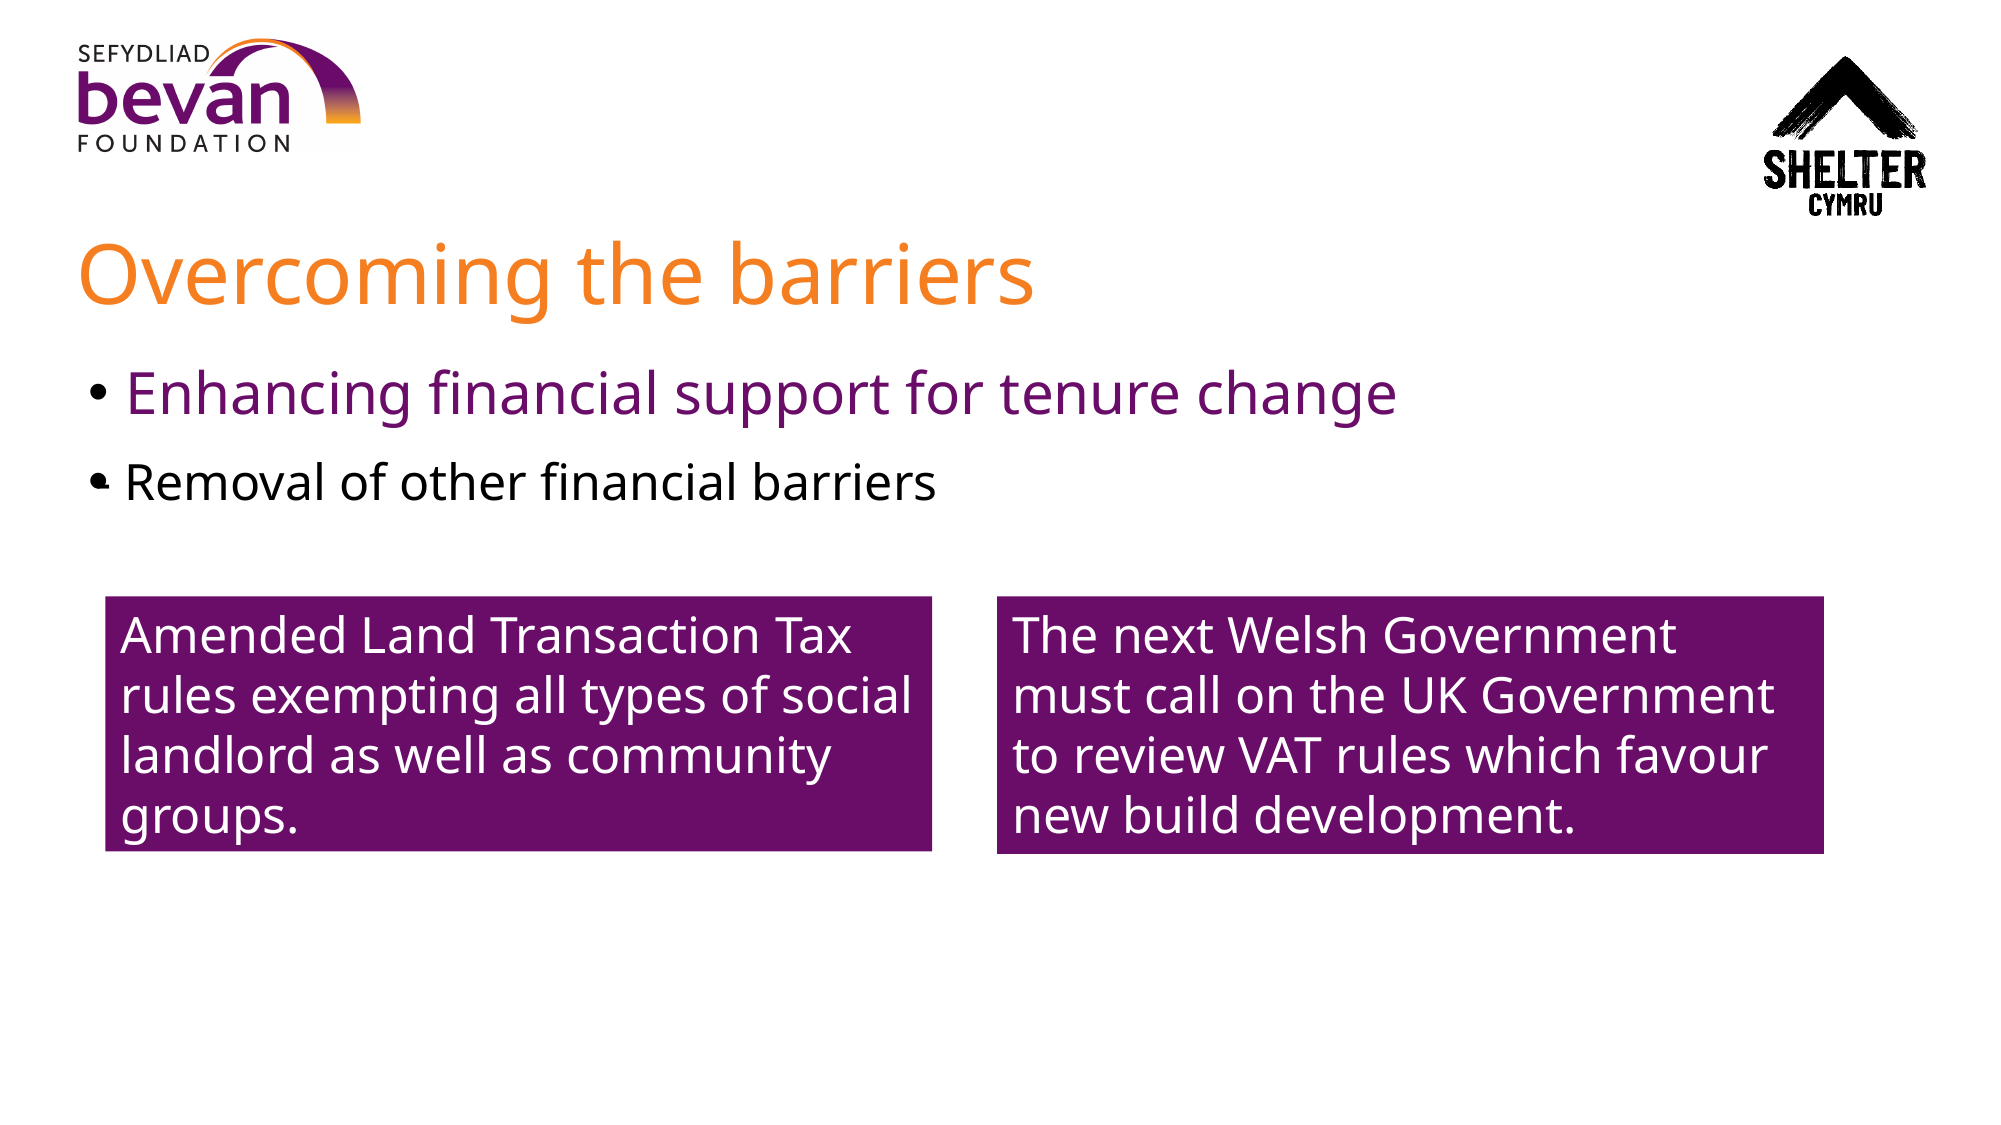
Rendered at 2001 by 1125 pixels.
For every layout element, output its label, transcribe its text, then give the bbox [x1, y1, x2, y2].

text_box - Removal of other financial barriers [80, 450, 1874, 968]
title Overcoming the barriers [60, 169, 1786, 387]
text_box Enhancing financial support for tenure change [73, 356, 1867, 874]
